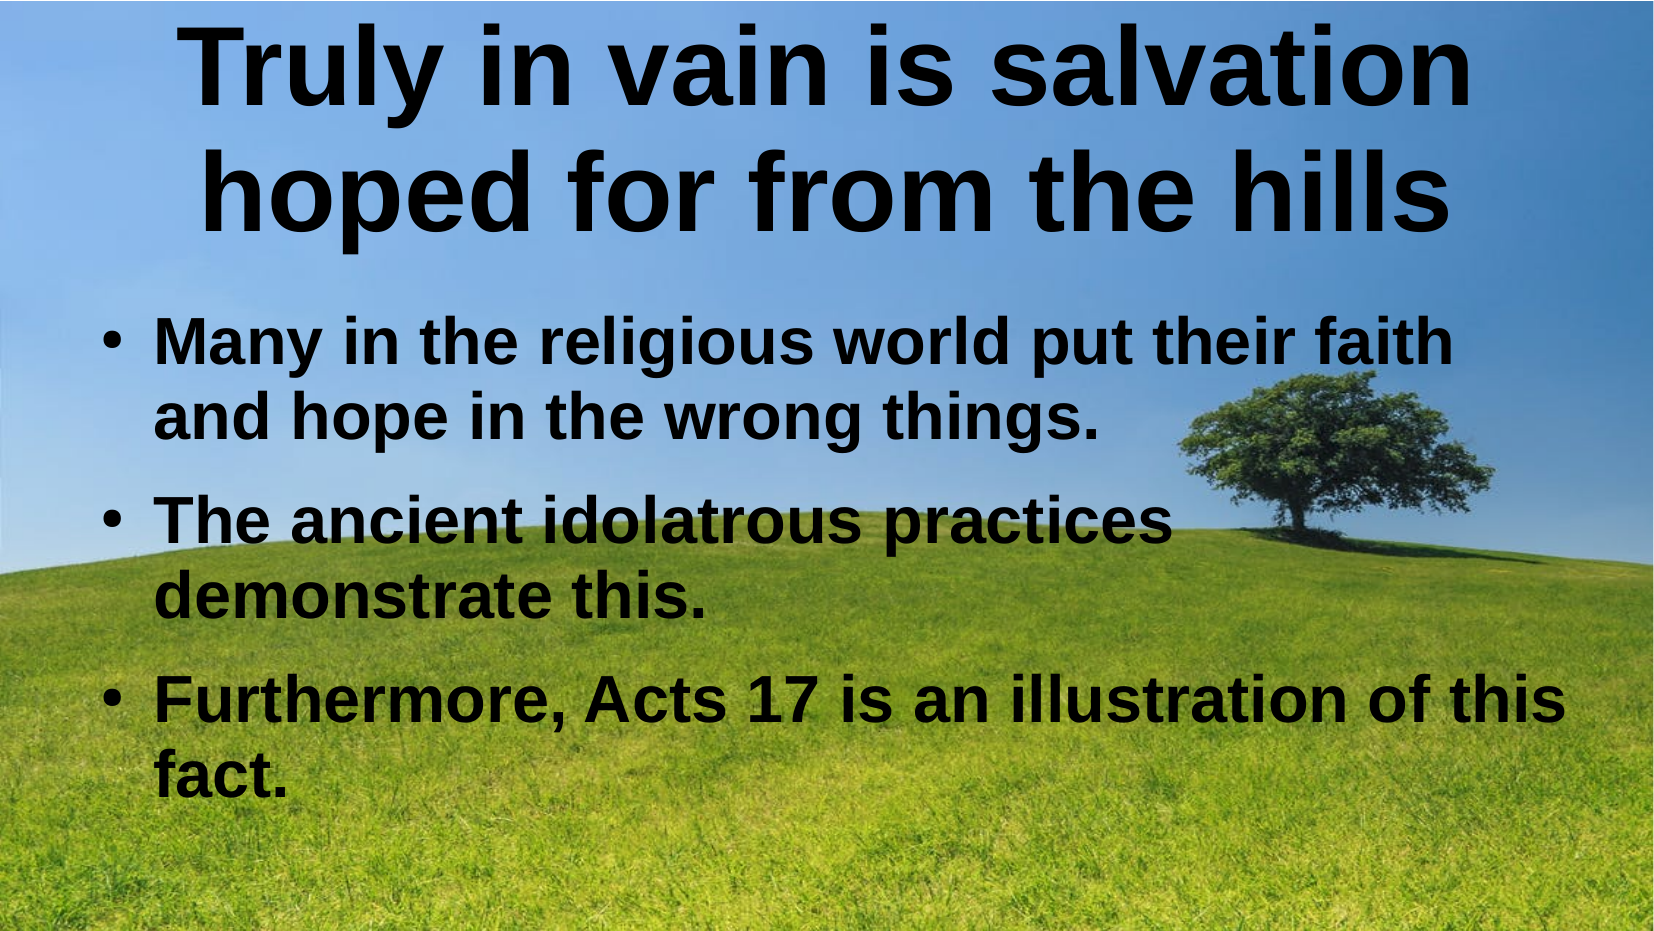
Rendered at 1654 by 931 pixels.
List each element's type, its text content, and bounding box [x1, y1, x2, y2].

picture [0, 1, 1654, 931]
title Truly in vain is salvation hoped for from the hills [82, 3, 1571, 256]
list Many in the religious world put their faith and hope in the wrong things. The ancient idolatrous practices demonstrate this. Furthermore, Acts 17 is an illustration of this fact. [82, 304, 1571, 904]
